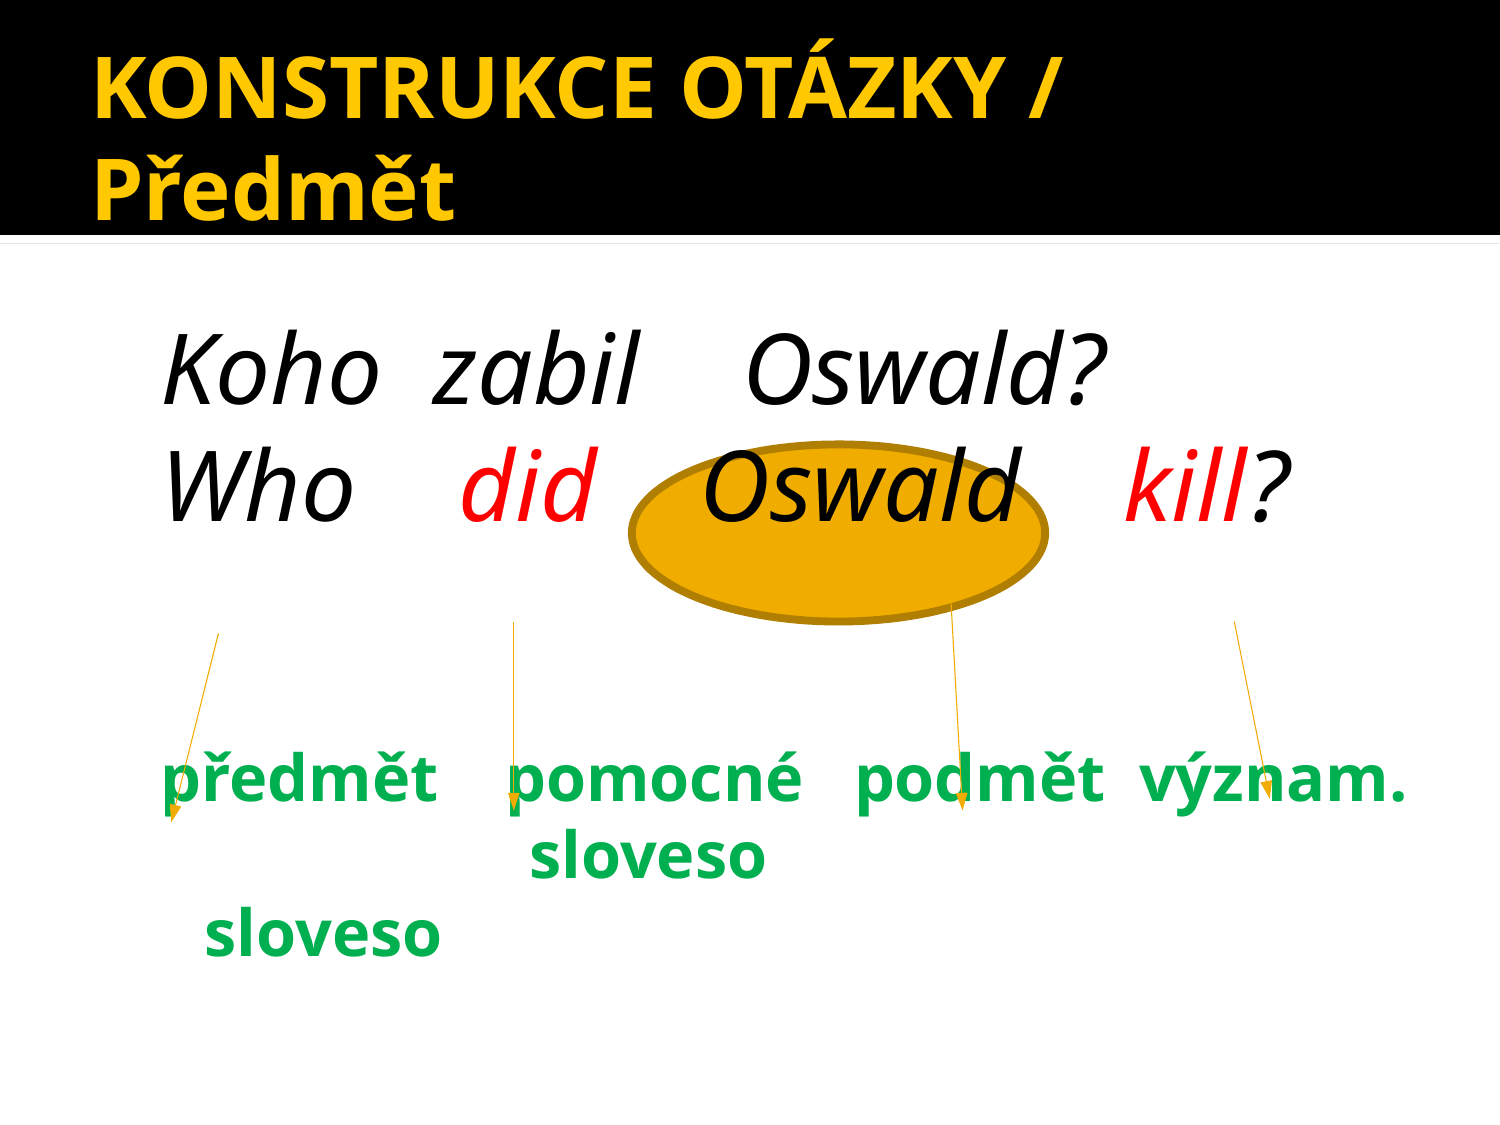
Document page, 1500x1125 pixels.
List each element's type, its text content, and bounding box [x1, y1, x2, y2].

list Koho zabil Oswald? Who did Oswald kill? předmět pomocné podmět význam. sloveso sloveso [75, 291, 1426, 1051]
title KONSTRUKCE OTÁZKY / Předmět [75, 25, 1426, 232]
